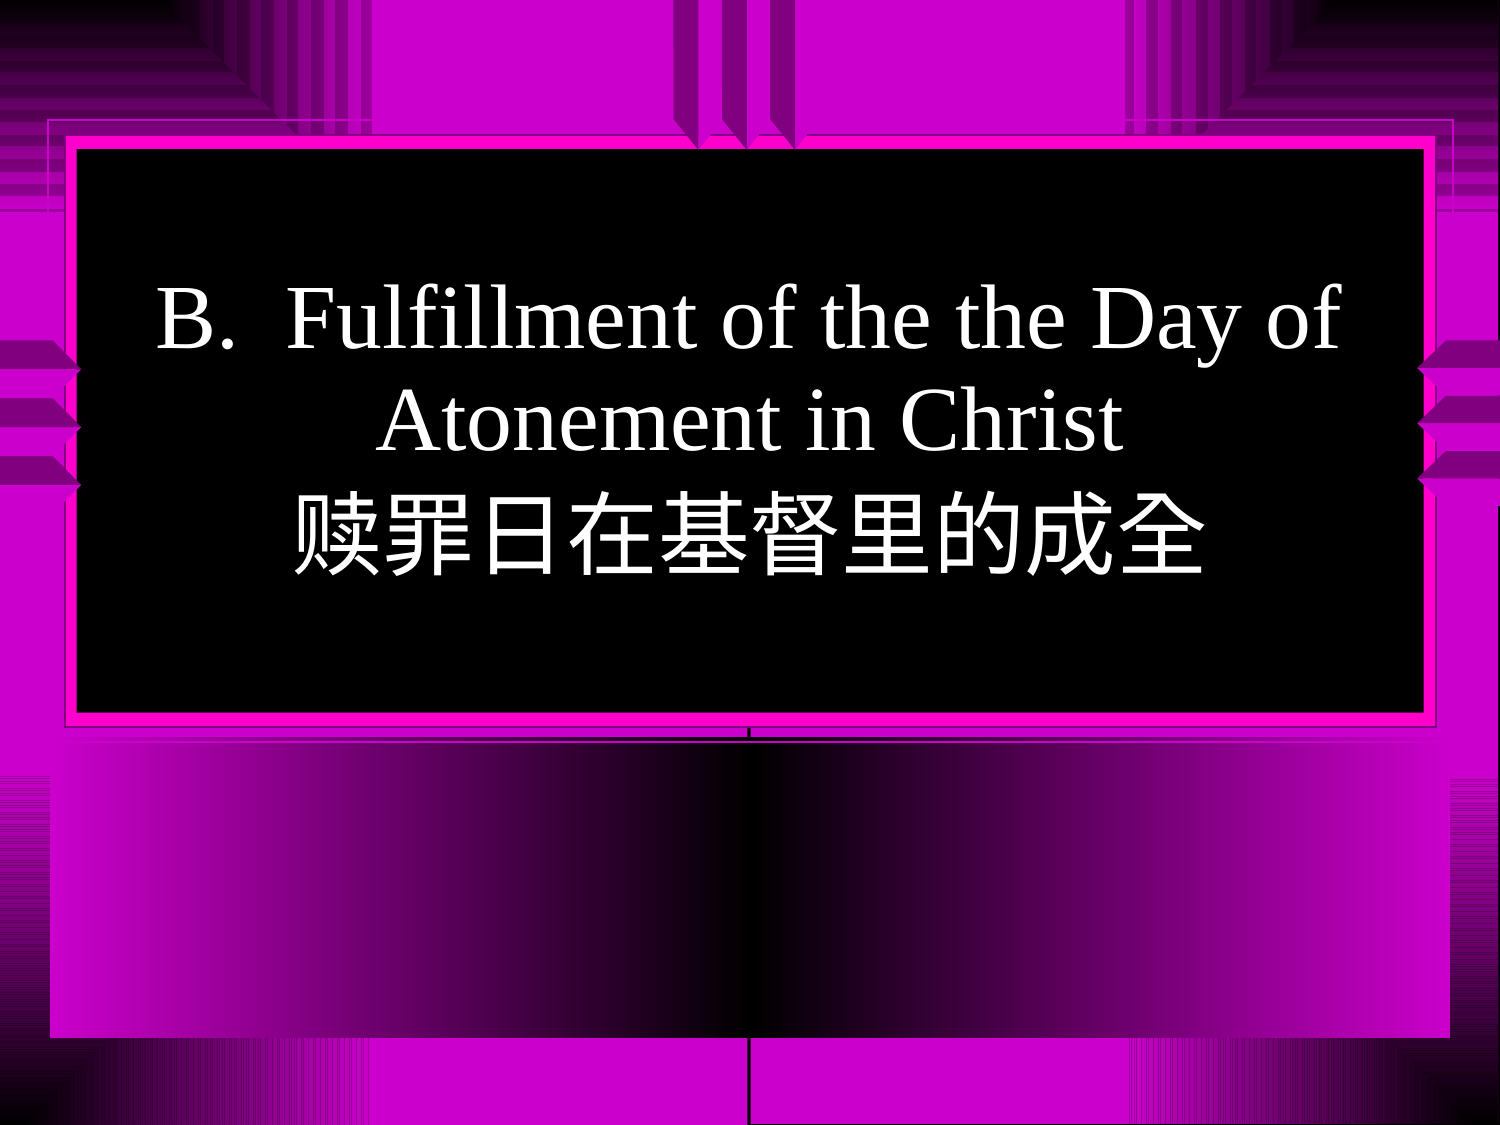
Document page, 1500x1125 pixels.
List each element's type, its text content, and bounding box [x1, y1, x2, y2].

title B. Fulfillment of the the Day of Atonement in Christ 赎罪日在基督里的成全 [112, 268, 1388, 594]
